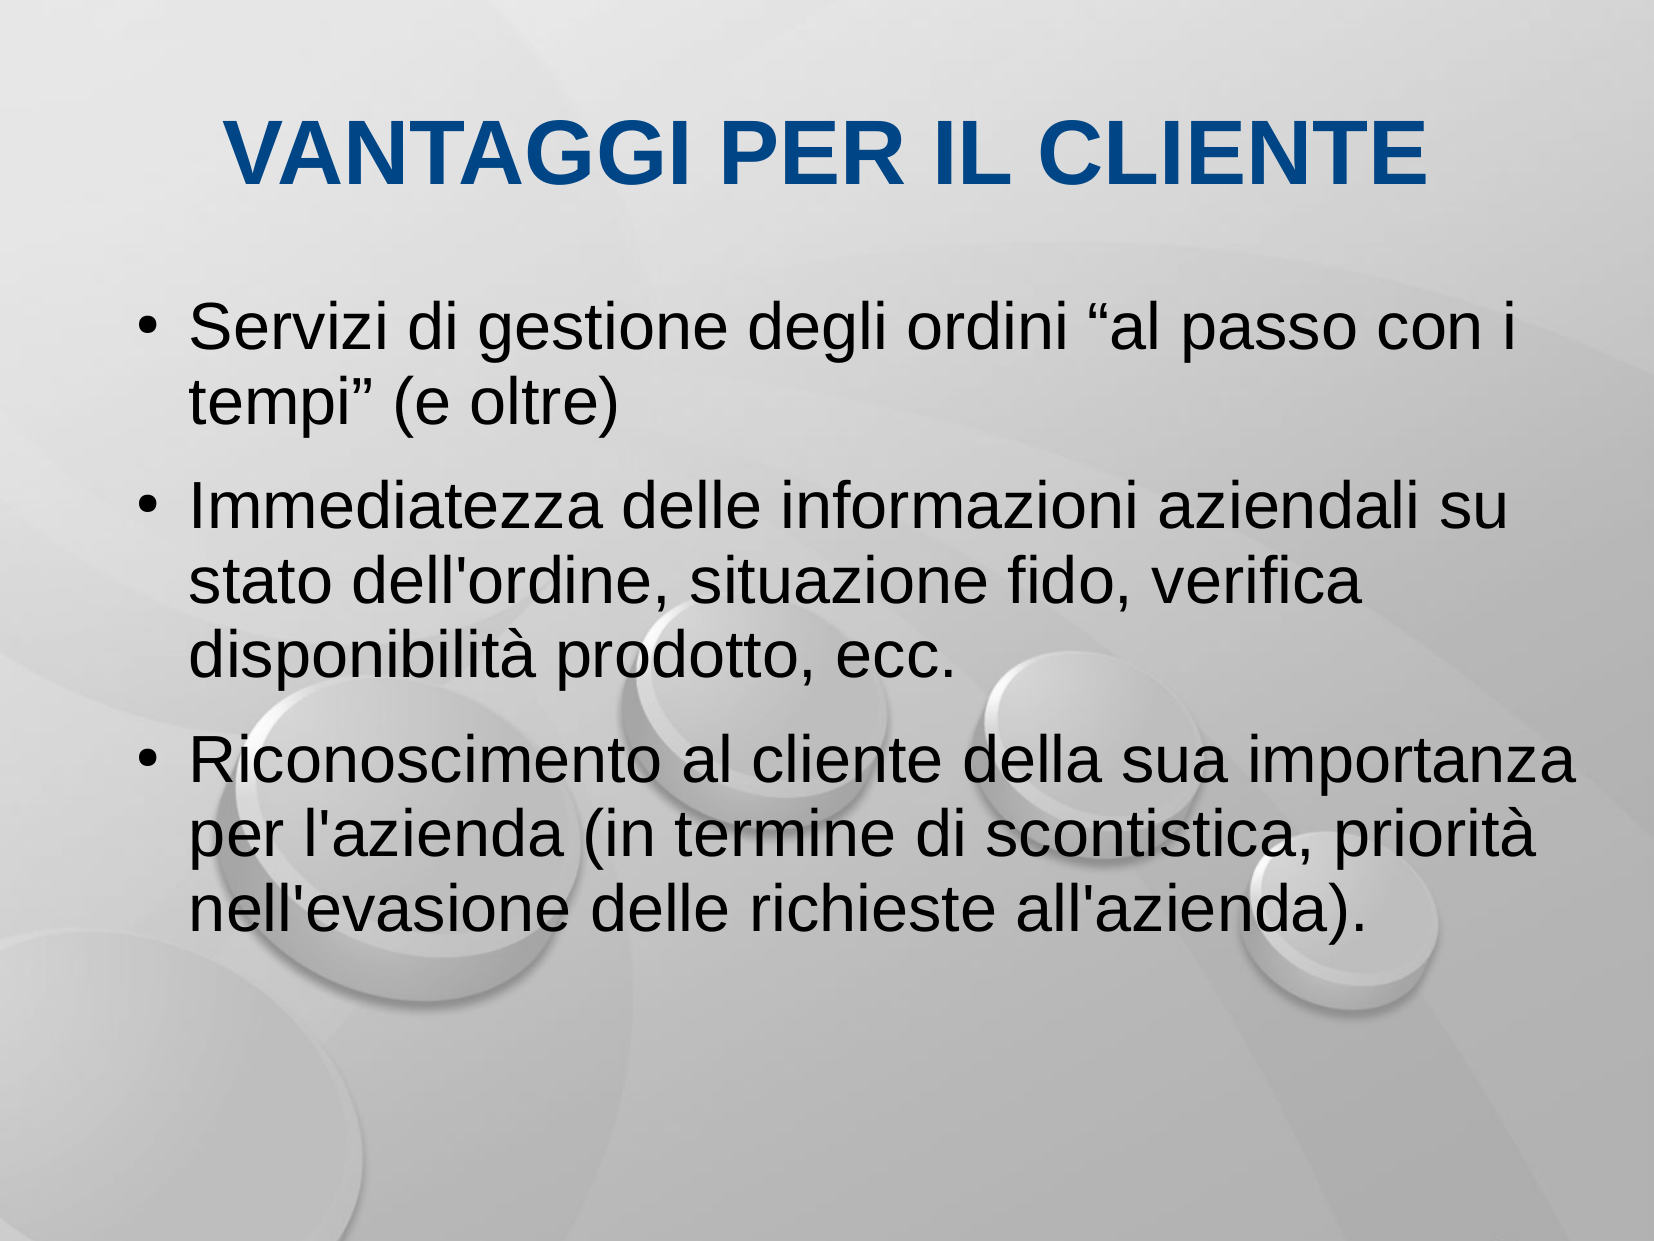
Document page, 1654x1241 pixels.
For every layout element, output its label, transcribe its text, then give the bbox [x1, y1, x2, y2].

list Servizi di gestione degli ordini “al passo con i tempi” (e oltre) Immediatezza delle informazioni aziendali su stato dell'ordine, situazione fido, verifica disponibilità prodotto, ecc. Riconoscimento al cliente della sua importanza per l'azienda (in termine di scontistica, priorità nell'evasione delle richieste all'azienda). [118, 288, 1607, 1093]
picture [0, 0, 1654, 1241]
title VANTAGGI PER IL CLIENTE [82, 49, 1571, 257]
